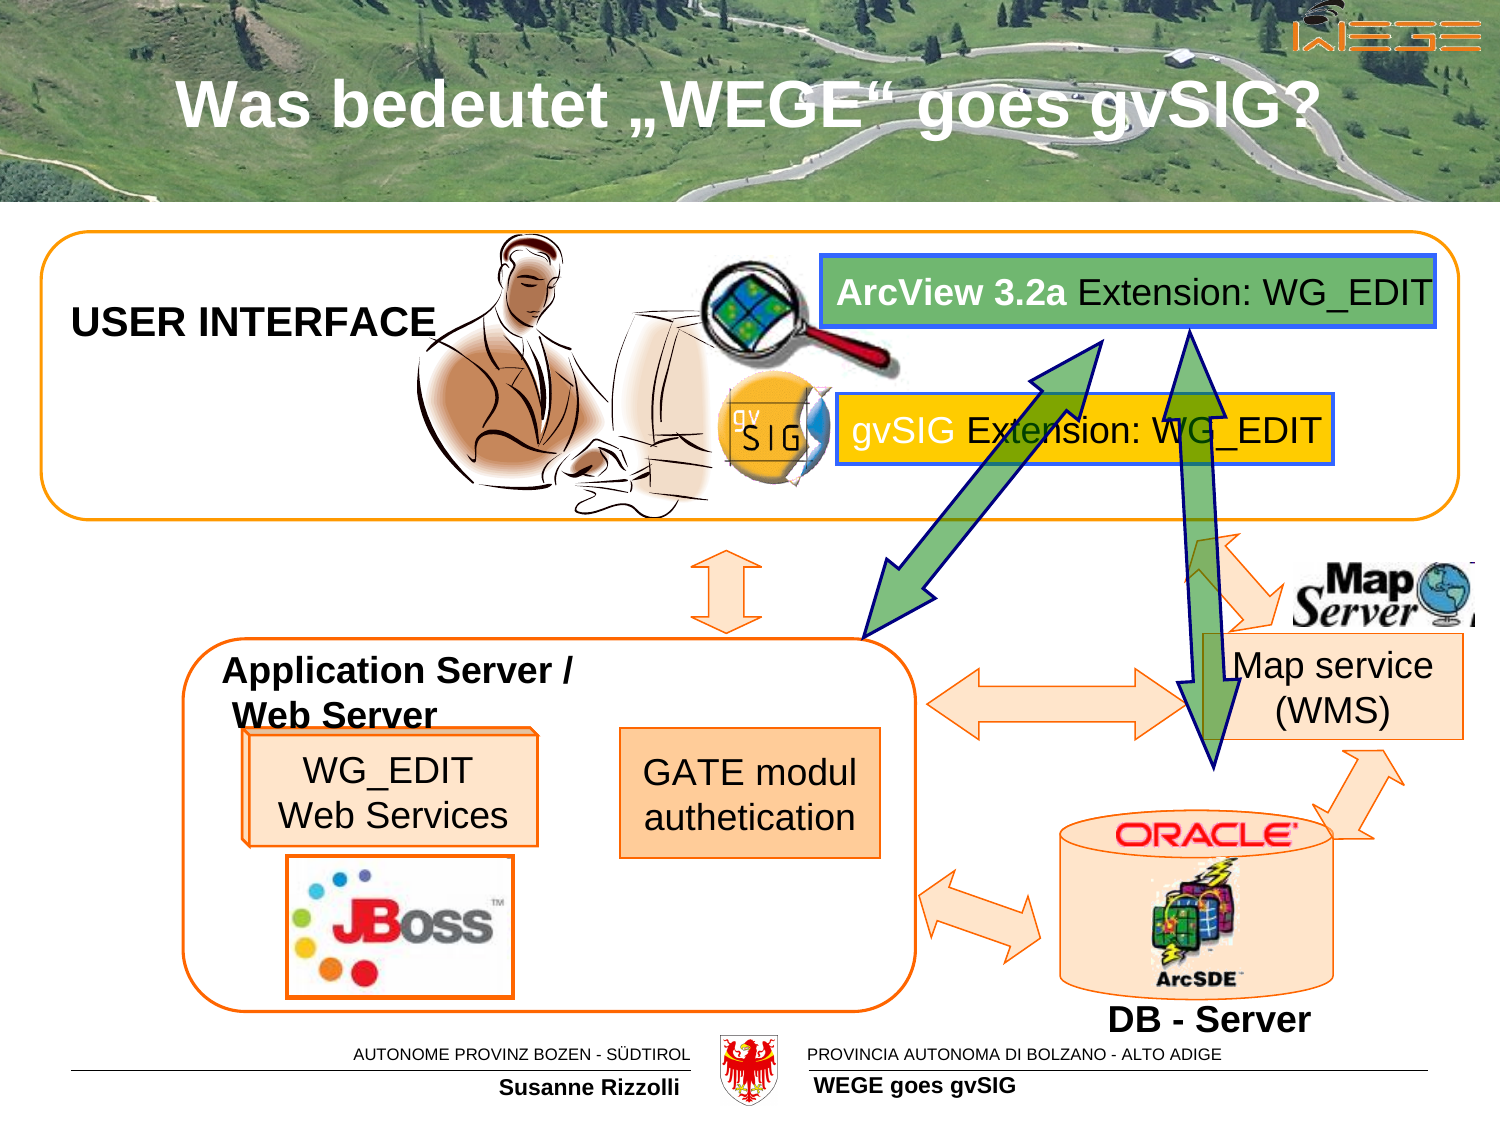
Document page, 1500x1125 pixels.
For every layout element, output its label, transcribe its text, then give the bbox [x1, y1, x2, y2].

text_box [926, 332, 1284, 768]
picture [0, 72, 1500, 202]
text_box [1060, 837, 1151, 991]
picture [720, 1035, 778, 1106]
text_box USER INTERFACE [55, 287, 453, 353]
picture [1151, 857, 1244, 987]
text_box [690, 550, 762, 634]
picture [289, 857, 512, 996]
picture [1293, 562, 1475, 627]
title Was bedeutet „WEGE“ goes gvSIG? [75, 7, 1426, 195]
picture [408, 234, 916, 518]
picture [1116, 822, 1299, 848]
text_box Map service (WMS) [1222, 633, 1463, 740]
text_box ArcView 3.2a Extension: WG_EDIT [821, 255, 1436, 327]
text_box gvSIG Extension: WG_EDIT [1211, 393, 1334, 464]
text_box gvSIG Extension: WG_EDIT [1025, 393, 1181, 464]
text_box [863, 341, 1102, 638]
text_box Application Server / Web Server [206, 638, 632, 745]
text_box gvSIG Extension: WG_EDIT [836, 393, 1039, 464]
text_box [918, 870, 1041, 964]
text_box [1244, 750, 1405, 987]
text_box GATE modul authetication [620, 727, 880, 858]
text_box DB - Server [1092, 987, 1327, 1049]
text_box WG_EDIT Web Services [250, 745, 538, 847]
